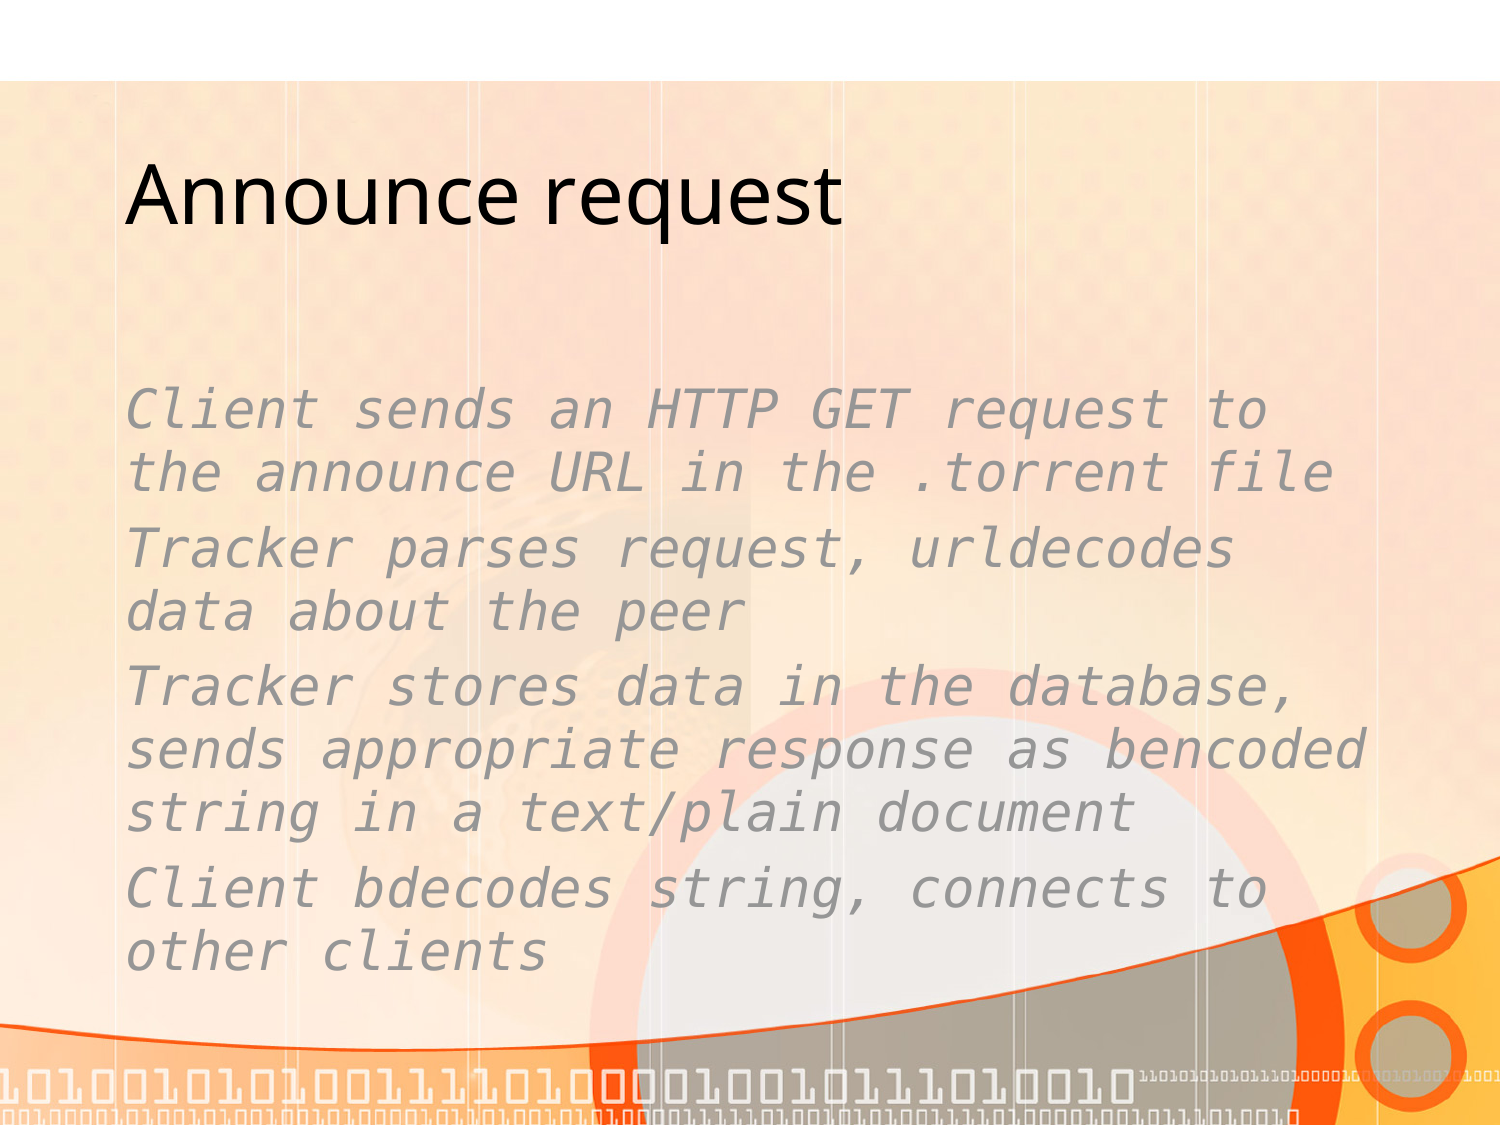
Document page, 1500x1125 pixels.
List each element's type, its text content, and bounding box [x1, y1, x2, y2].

subtitle Client sends an HTTP GET request to the announce URL in the .torrent file Tracker parses request, urldecodes data about the peer Tracker stores data in the database, sends appropriate response as bencoded string in a text/plain document Client bdecodes string, connects to other clients [125, 363, 1388, 999]
picture [0, 0, 1500, 1125]
title Announce request [125, 84, 1388, 300]
